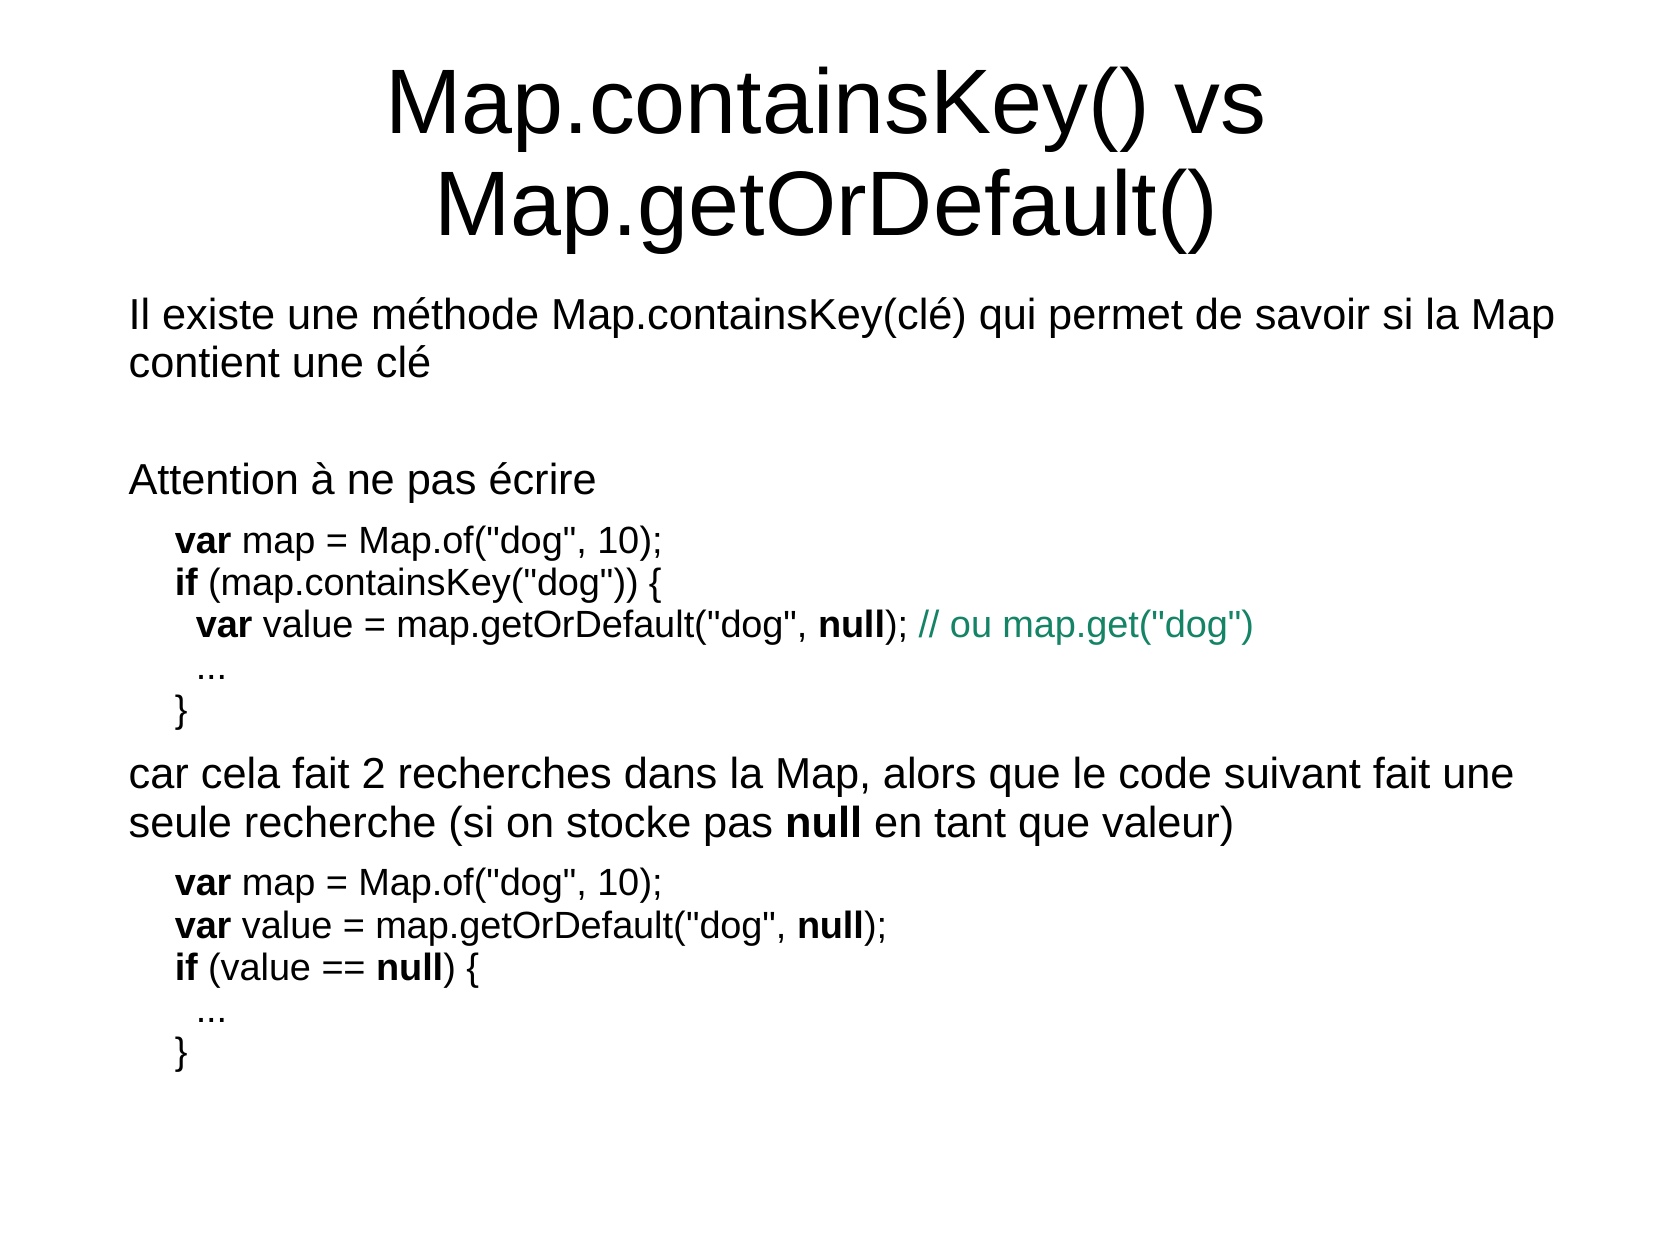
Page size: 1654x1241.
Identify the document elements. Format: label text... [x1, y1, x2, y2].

list Il existe une méthode Map.containsKey(clé) qui permet de savoir si la Map contient une clé Attention à ne pas écrire var map = Map.of("dog", 10); if (map.containsKey("dog")) { var value = map.getOrDefault("dog", null); // ou map.get("dog") ... } car cela fait 2 recherches dans la Map, alors que le code suivant fait une seule recherche (si on stocke pas null en tant que valeur) var map = Map.of("dog", 10); var value = map.getOrDefault("dog", null); if (value == null) { ... } [82, 290, 1571, 1081]
title Map.containsKey() vs Map.getOrDefault() [82, 49, 1571, 257]
